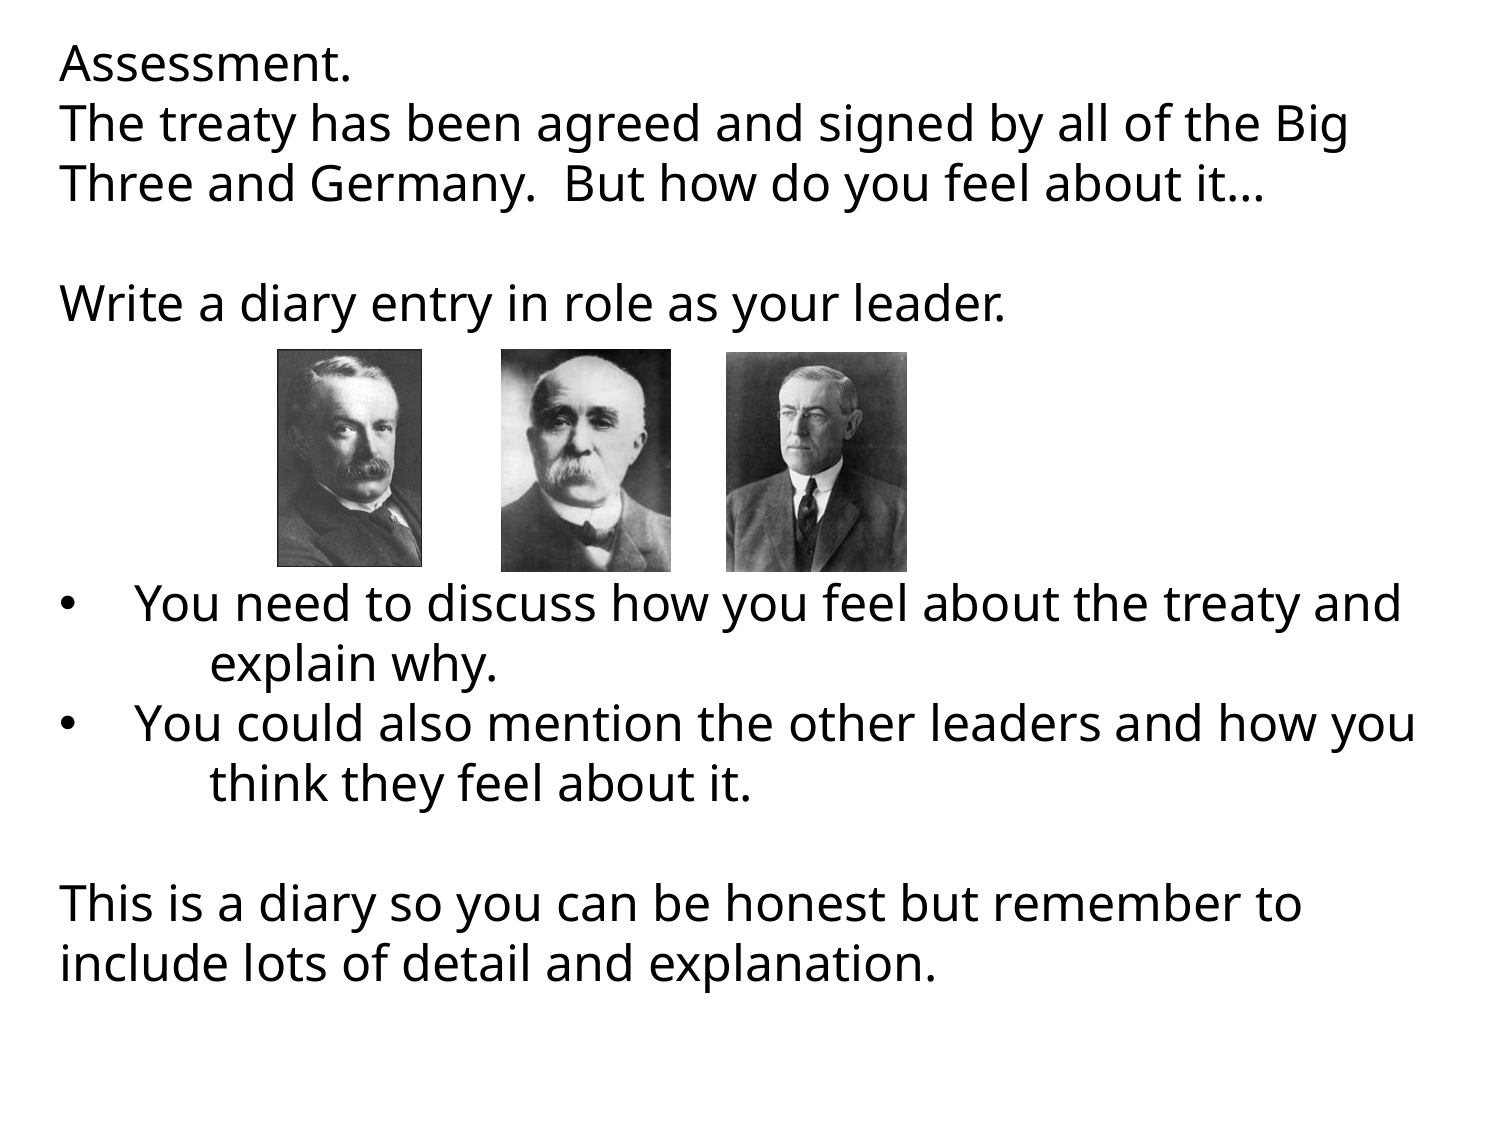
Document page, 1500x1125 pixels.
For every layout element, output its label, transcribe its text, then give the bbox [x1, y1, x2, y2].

picture [726, 352, 907, 572]
picture [277, 349, 422, 567]
picture [501, 349, 671, 572]
text_box Assessment. The treaty has been agreed and signed by all of the Big Three and Germany. But how do you feel about it… Write a diary entry in role as your leader. You need to discuss how you feel about the treaty and explain why. You could also mention the other leaders and how you think they feel about it. This is a diary so you can be honest but remember to include lots of detail and explanation. [44, 24, 1479, 999]
